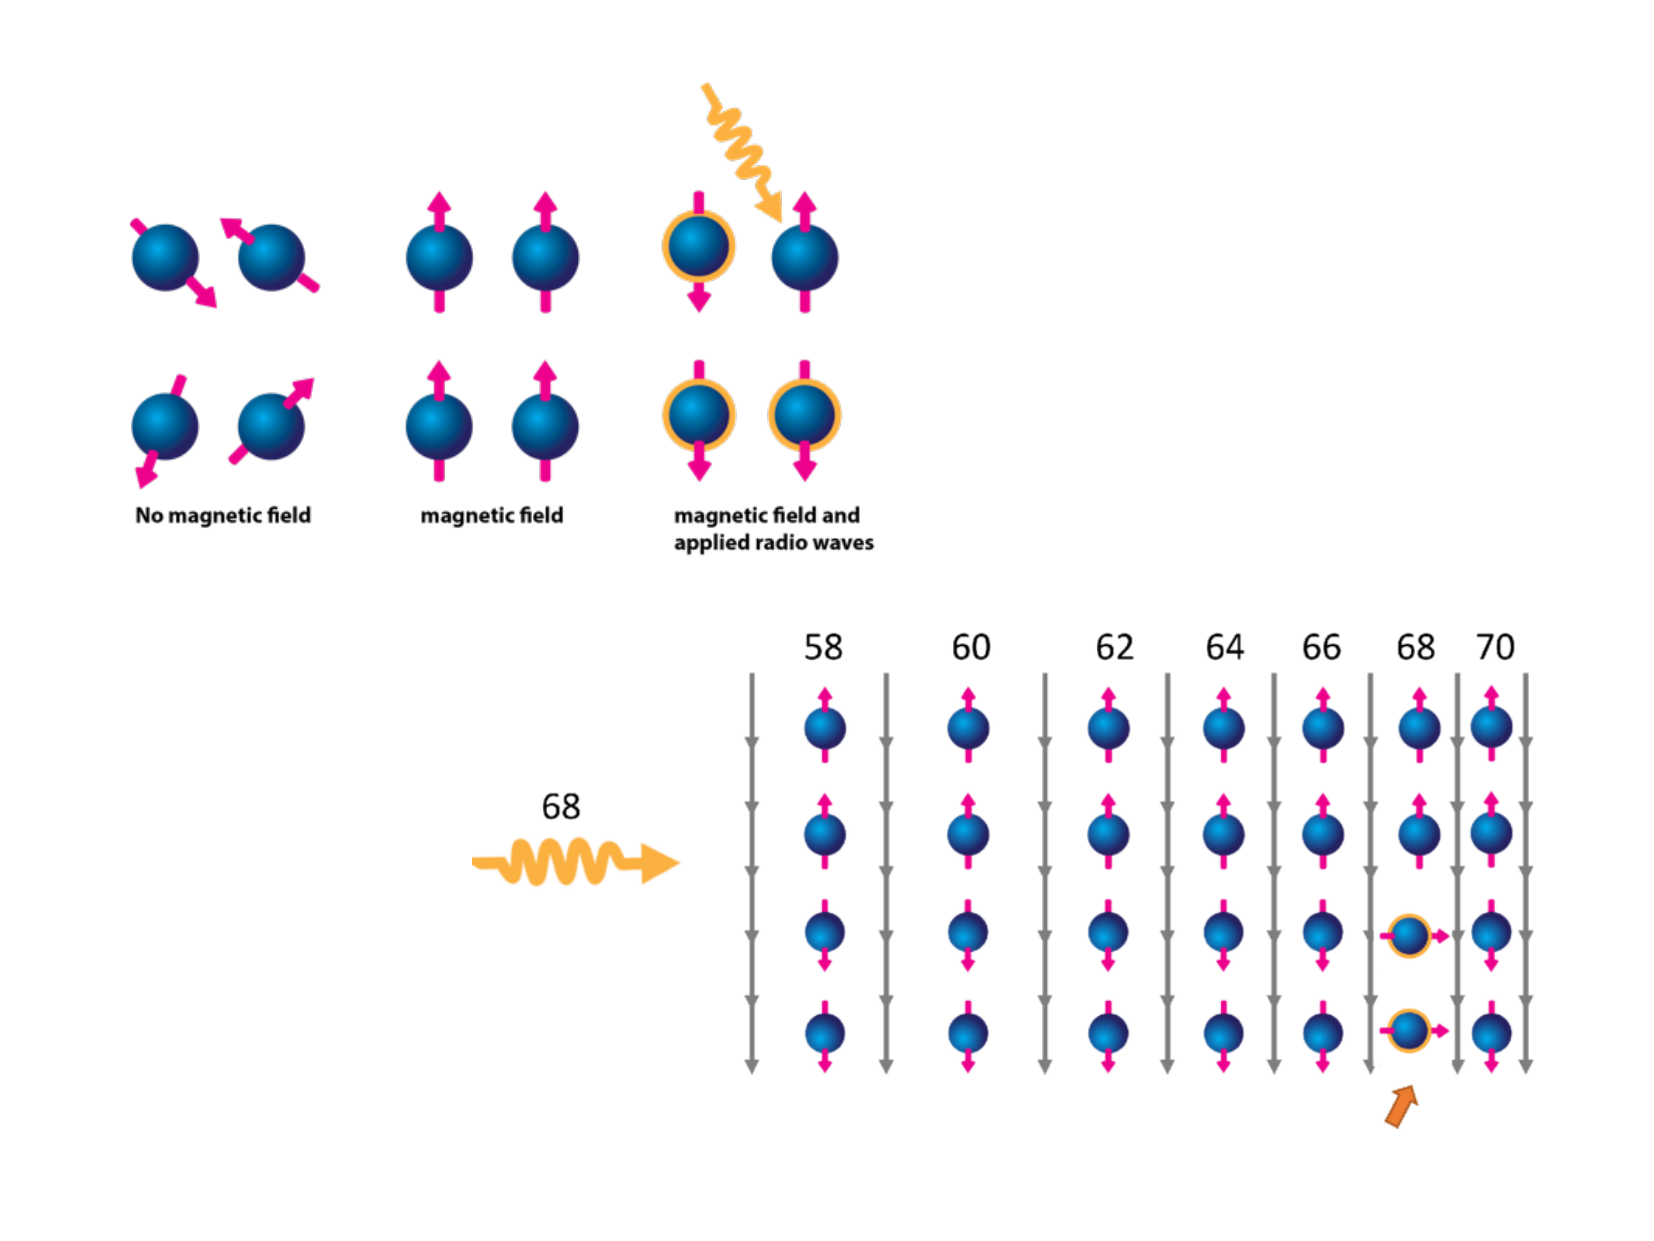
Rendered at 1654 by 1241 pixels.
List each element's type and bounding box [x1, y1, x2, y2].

picture [130, 82, 875, 556]
picture [472, 566, 1535, 1129]
